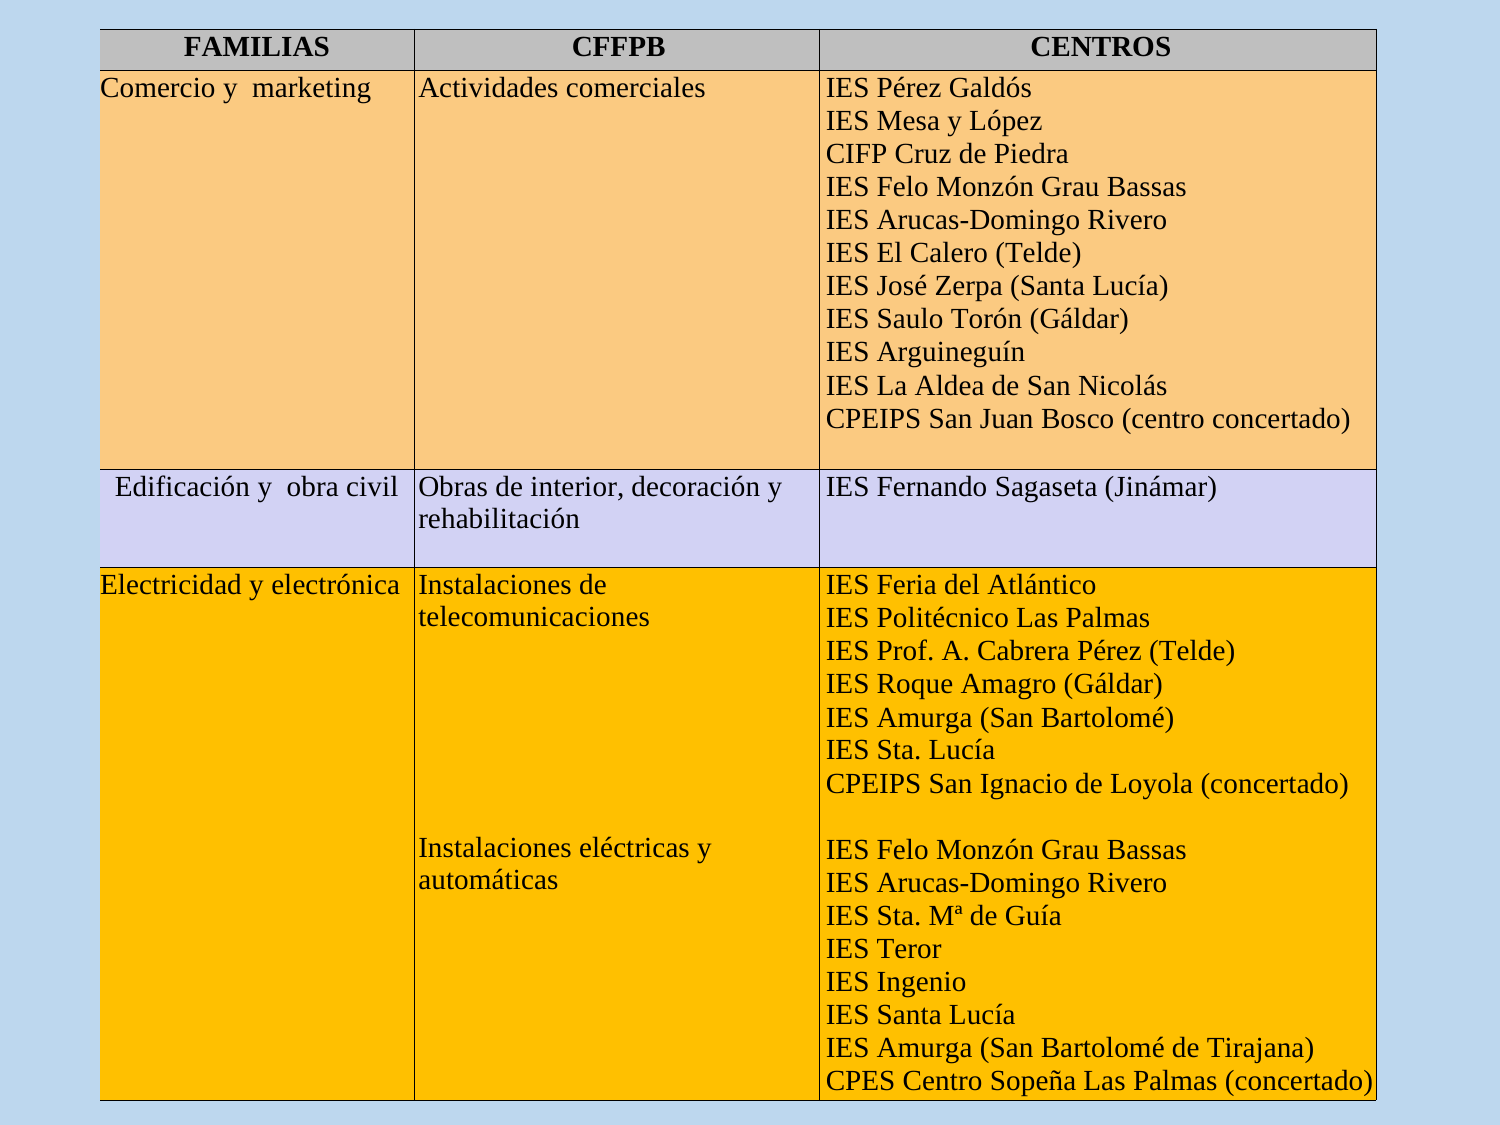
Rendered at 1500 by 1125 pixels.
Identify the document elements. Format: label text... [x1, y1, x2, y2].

table_cell IES Feria del Atlántico IES Politécnico Las Palmas IES Prof. A. Cabrera Pérez (Telde) IES Roque Amagro (Gáldar) IES Amurga (San Bartolomé) IES Sta. Lucía CPEIPS San Ignacio de Loyola (concertado) IES Felo Monzón Grau Bassas IES Arucas-Domingo Rivero IES Sta. Mª de Guía IES Teror IES Ingenio IES Santa Lucía IES Amurga (San Bartolomé de Tirajana) CPES Centro Sopeña Las Palmas (concertado) [820, 568, 1376, 1100]
table_cell Electricidad y electrónica [100, 568, 414, 1100]
table_header CENTROS [820, 30, 1376, 70]
table_header FAMILIAS [100, 30, 414, 70]
table_cell Actividades comerciales [415, 71, 819, 469]
table_cell Instalaciones de telecomunicaciones Instalaciones eléctricas y automáticas [415, 568, 819, 1100]
table_header CFFPB [415, 30, 819, 70]
table_cell Edificación y obra civil [100, 470, 414, 567]
table_cell Obras de interior, decoración y rehabilitación [415, 470, 819, 567]
table_cell IES Pérez Galdós IES Mesa y López CIFP Cruz de Piedra IES Felo Monzón Grau Bassas IES Arucas-Domingo Rivero IES El Calero (Telde) IES José Zerpa (Santa Lucía) IES Saulo Torón (Gáldar) IES Arguineguín IES La Aldea de San Nicolás CPEIPS San Juan Bosco (centro concertado) [820, 71, 1376, 469]
table_cell IES Fernando Sagaseta (Jinámar) [820, 470, 1376, 567]
table_cell Comercio y marketing [100, 71, 414, 469]
